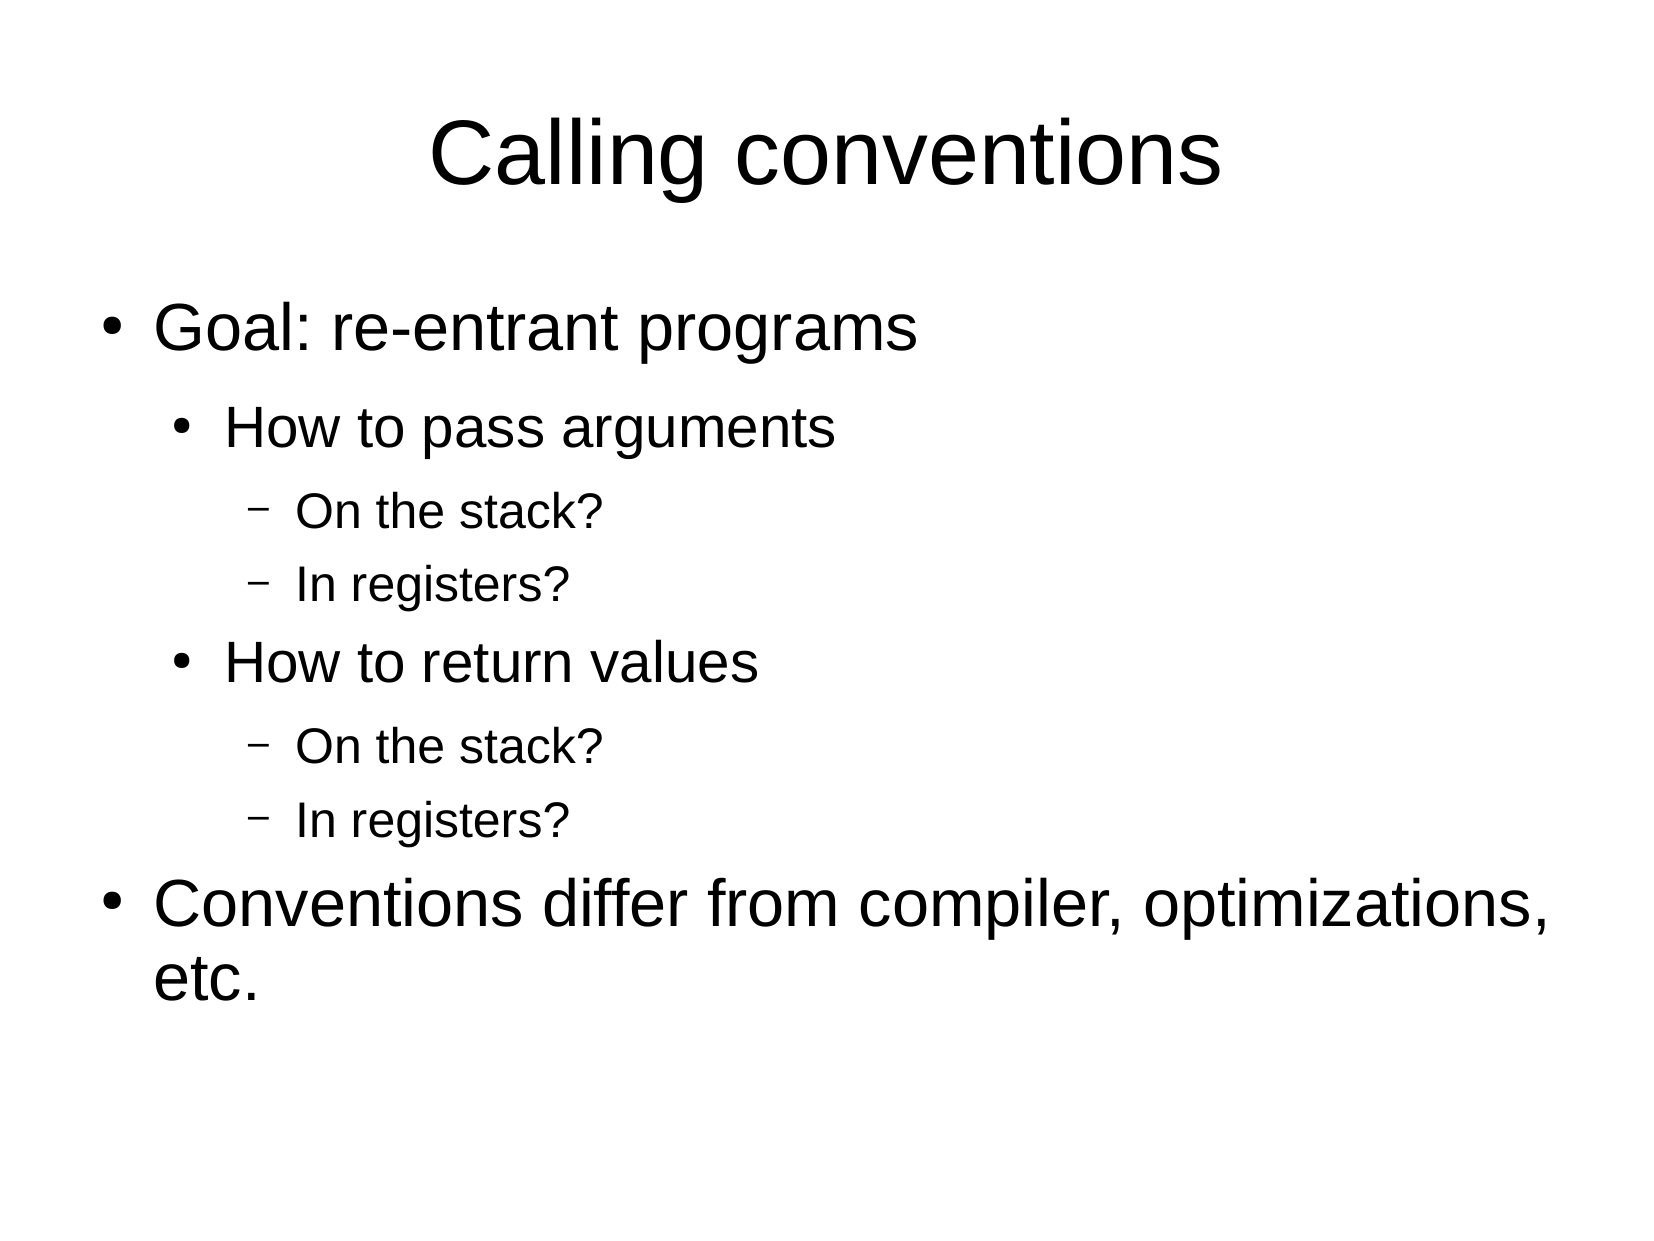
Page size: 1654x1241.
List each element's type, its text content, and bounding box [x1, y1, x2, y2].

list Goal: re-entrant programs How to pass arguments On the stack? In registers? How to return values On the stack? In registers? Conventions differ from compiler, optimizations, etc. [82, 290, 1571, 1109]
title Calling conventions [82, 49, 1571, 257]
